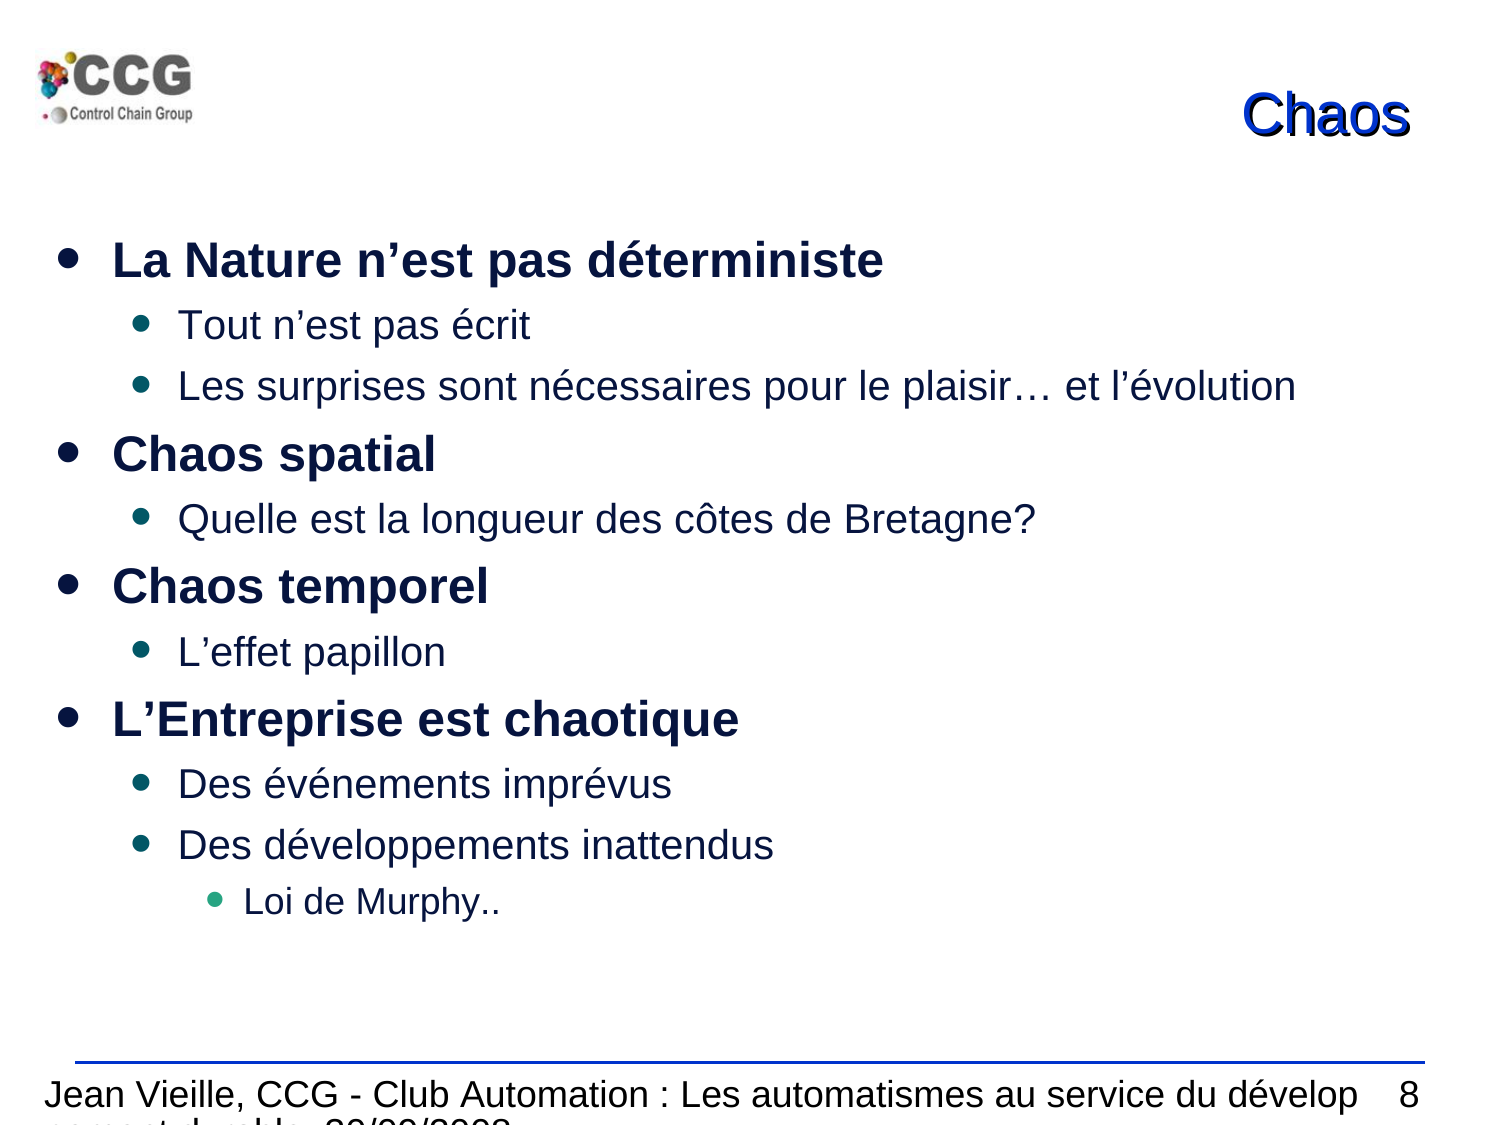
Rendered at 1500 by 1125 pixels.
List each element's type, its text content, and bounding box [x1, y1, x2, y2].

picture [35, 48, 195, 129]
title Chaos [236, 45, 1426, 176]
list La Nature n’est pas déterministe Tout n’est pas écrit Les surprises sont nécessaires pour le plaisir… et l’évolution Chaos spatial Quelle est la longueur des côtes de Bretagne? Chaos temporel L’effet papillon L’Entreprise est chaotique Des événements imprévus Des développements inattendus Loi de Murphy.. [41, 220, 1459, 1041]
